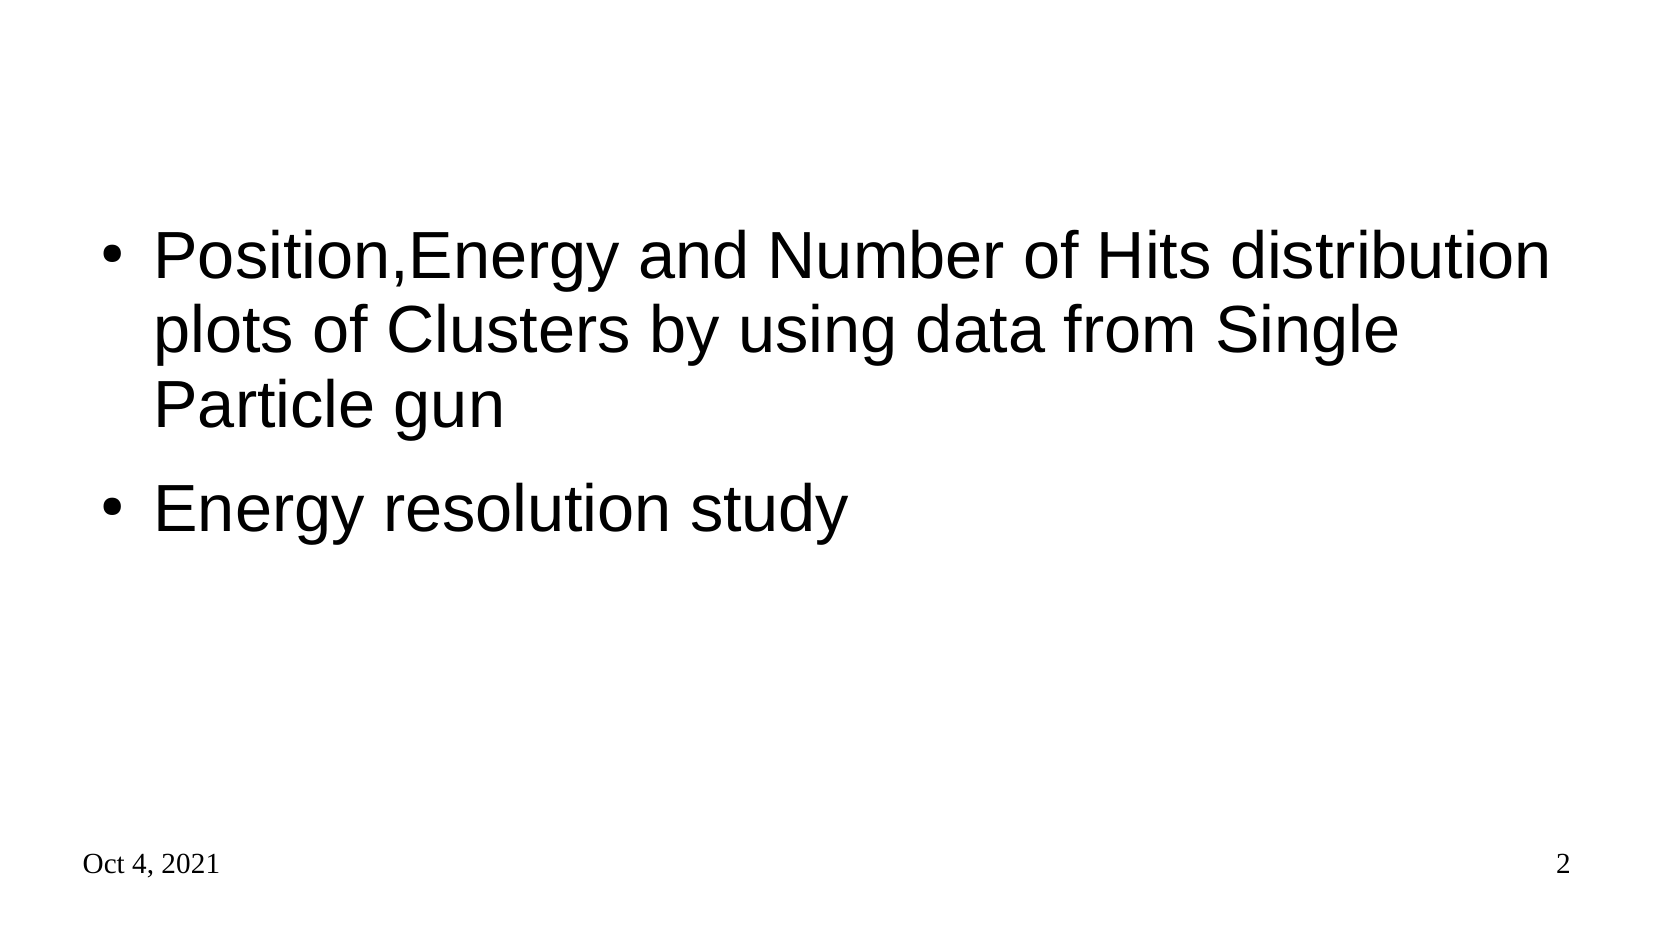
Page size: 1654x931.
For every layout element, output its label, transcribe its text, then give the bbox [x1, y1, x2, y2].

list Position,Energy and Number of Hits distribution plots of Clusters by using data from Single Particle gun Energy resolution study [82, 217, 1571, 758]
